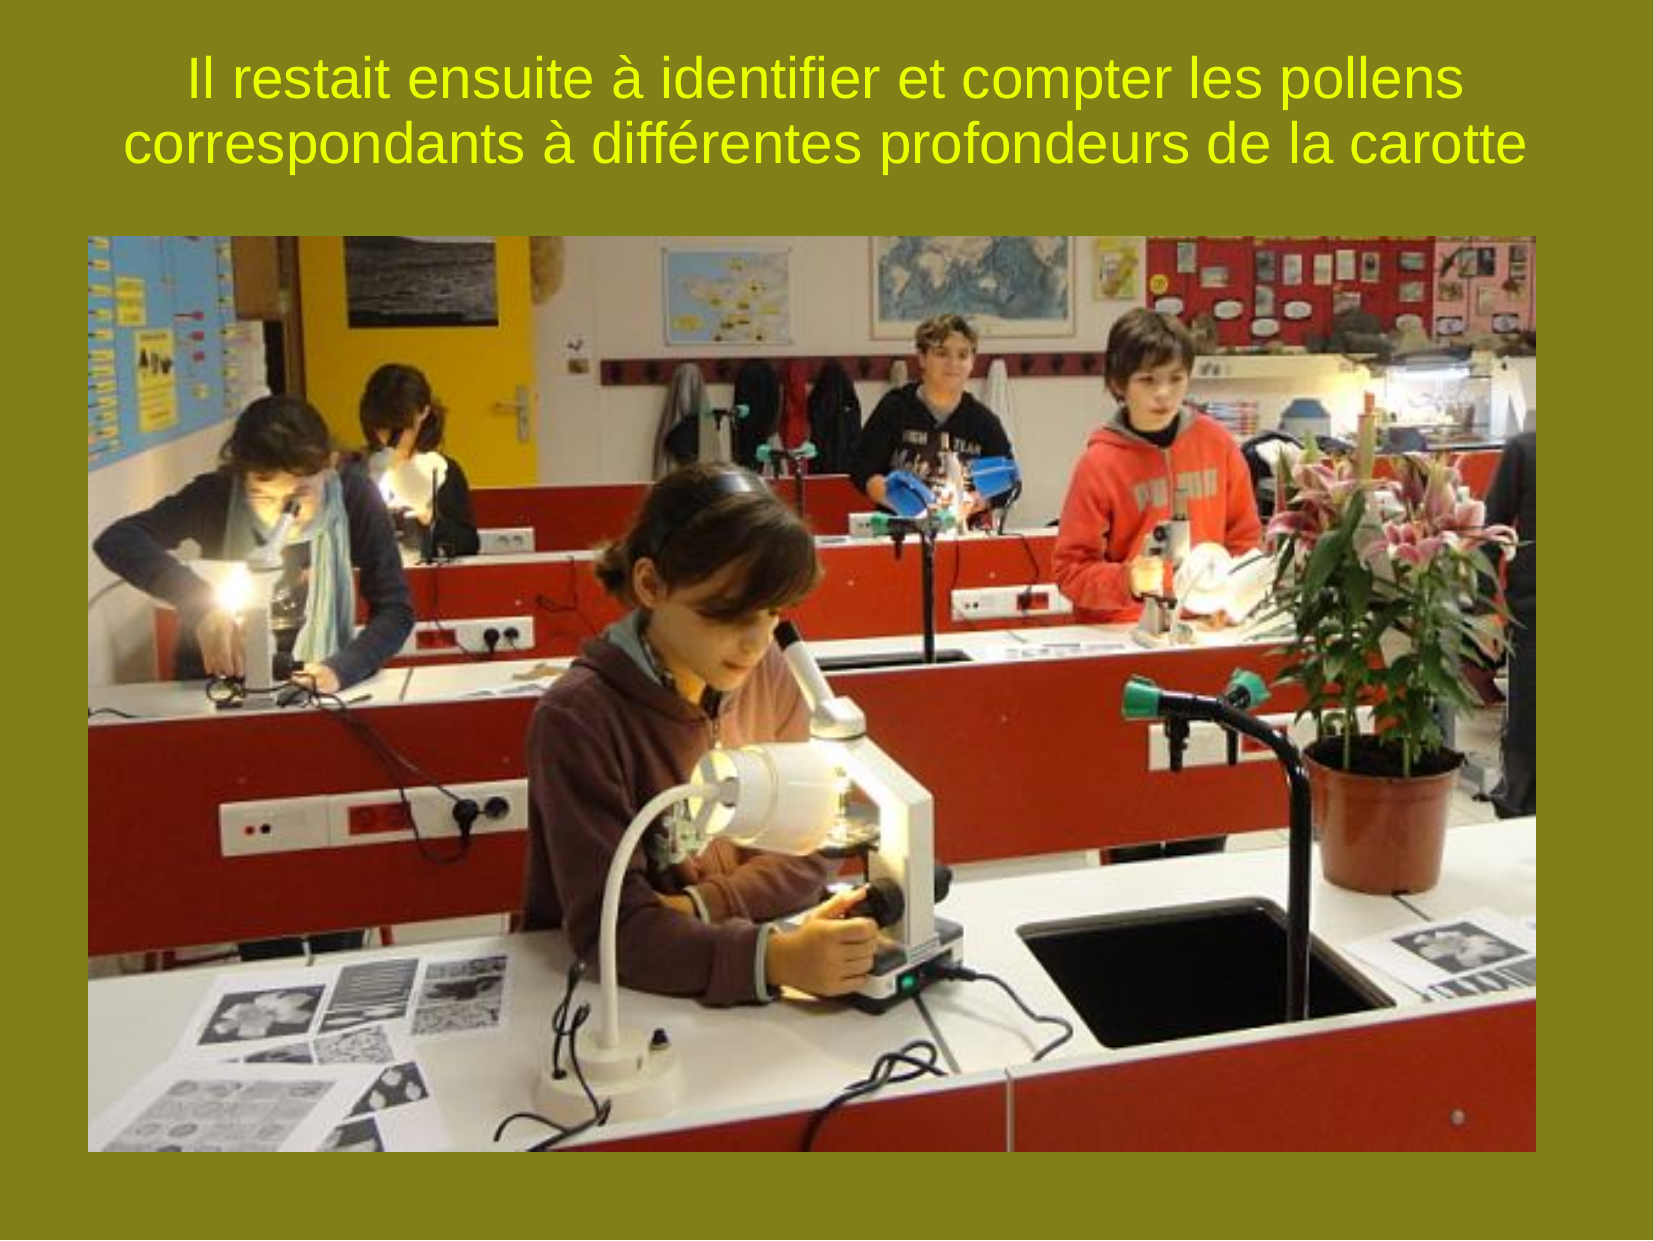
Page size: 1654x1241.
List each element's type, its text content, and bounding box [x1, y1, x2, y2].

title Il restait ensuite à identifier et compter les pollens correspondants à différentes profondeurs de la carotte [0, 14, 1654, 207]
picture [88, 236, 1536, 1152]
